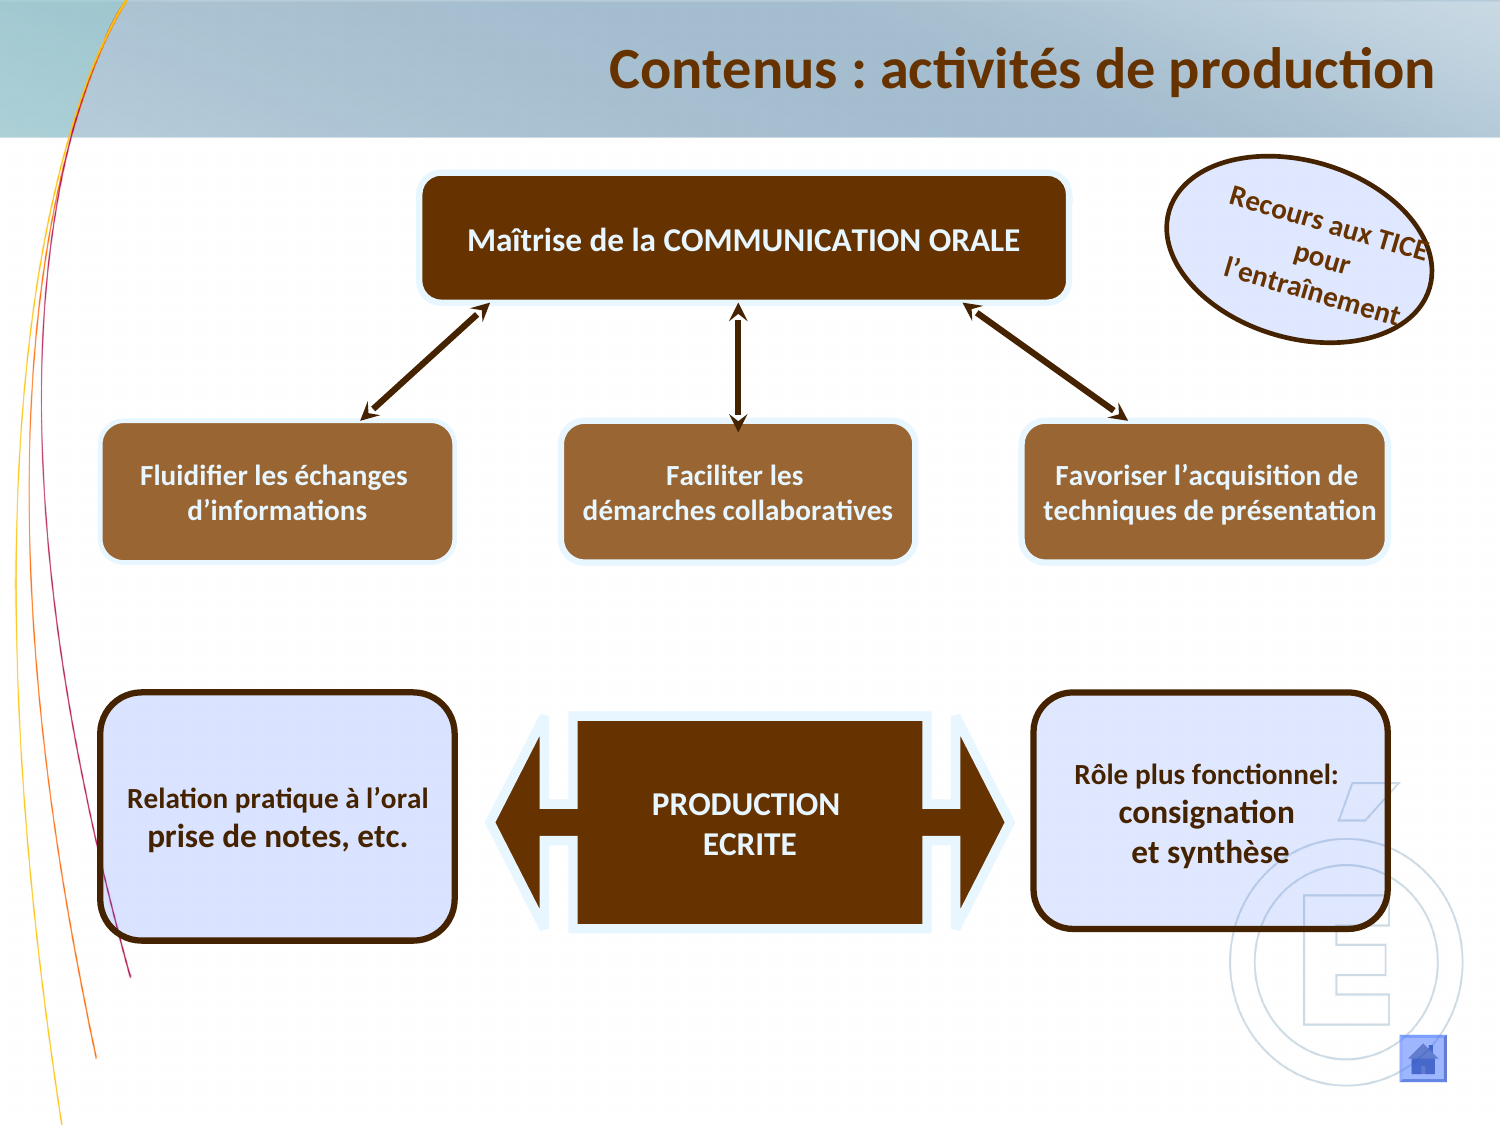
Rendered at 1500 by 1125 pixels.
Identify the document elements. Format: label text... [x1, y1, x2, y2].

text_box PRODUCTION ECRITE [490, 716, 1010, 929]
text_box Faciliter les démarches collaboratives [560, 420, 916, 563]
text_box Relation pratique à l’oral prise de notes, etc. [100, 692, 455, 941]
text_box Recours aux TICE pour l’entraînement [1166, 156, 1432, 343]
picture [0, 0, 1500, 1125]
text_box [1400, 1034, 1447, 1083]
text_box Favoriser l’acquisition de techniques de présentation [1021, 420, 1388, 563]
text_box Fluidifier les échanges d’informations [100, 420, 455, 563]
title Contenus : activités de production [312, 0, 1451, 160]
text_box Maîtrise de la COMMUNICATION ORALE [419, 172, 1070, 303]
text_box Rôle plus fonctionnel: consignation et synthèse [1033, 692, 1388, 929]
